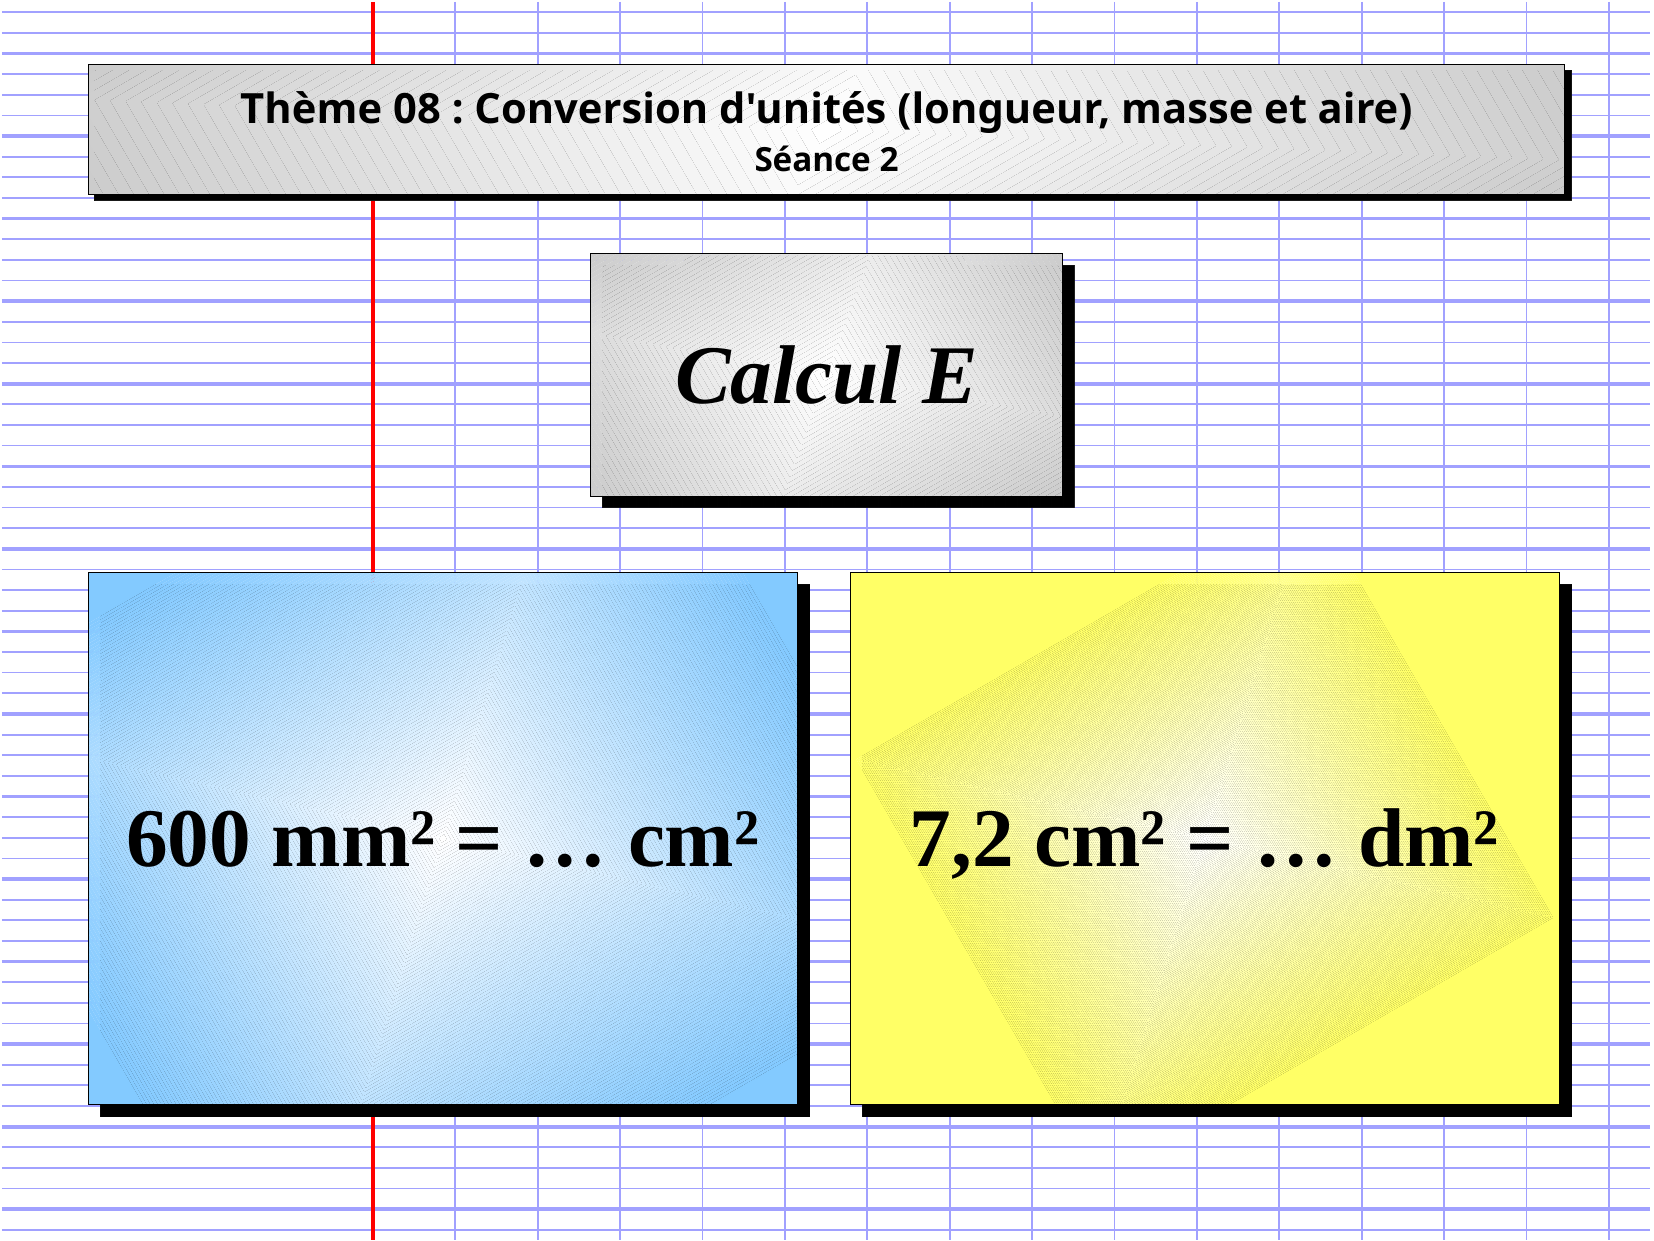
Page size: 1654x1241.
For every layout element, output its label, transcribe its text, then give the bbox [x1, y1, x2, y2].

text_box 7,2 cm² = … dm² [850, 572, 1560, 1105]
picture [0, 0, 1654, 1241]
text_box Calcul E [590, 253, 1063, 497]
text_box Thème 08 : Conversion d'unités (longueur, masse et aire) Séance 2 [88, 64, 1565, 195]
text_box 600 mm² = … cm² [88, 572, 798, 1105]
